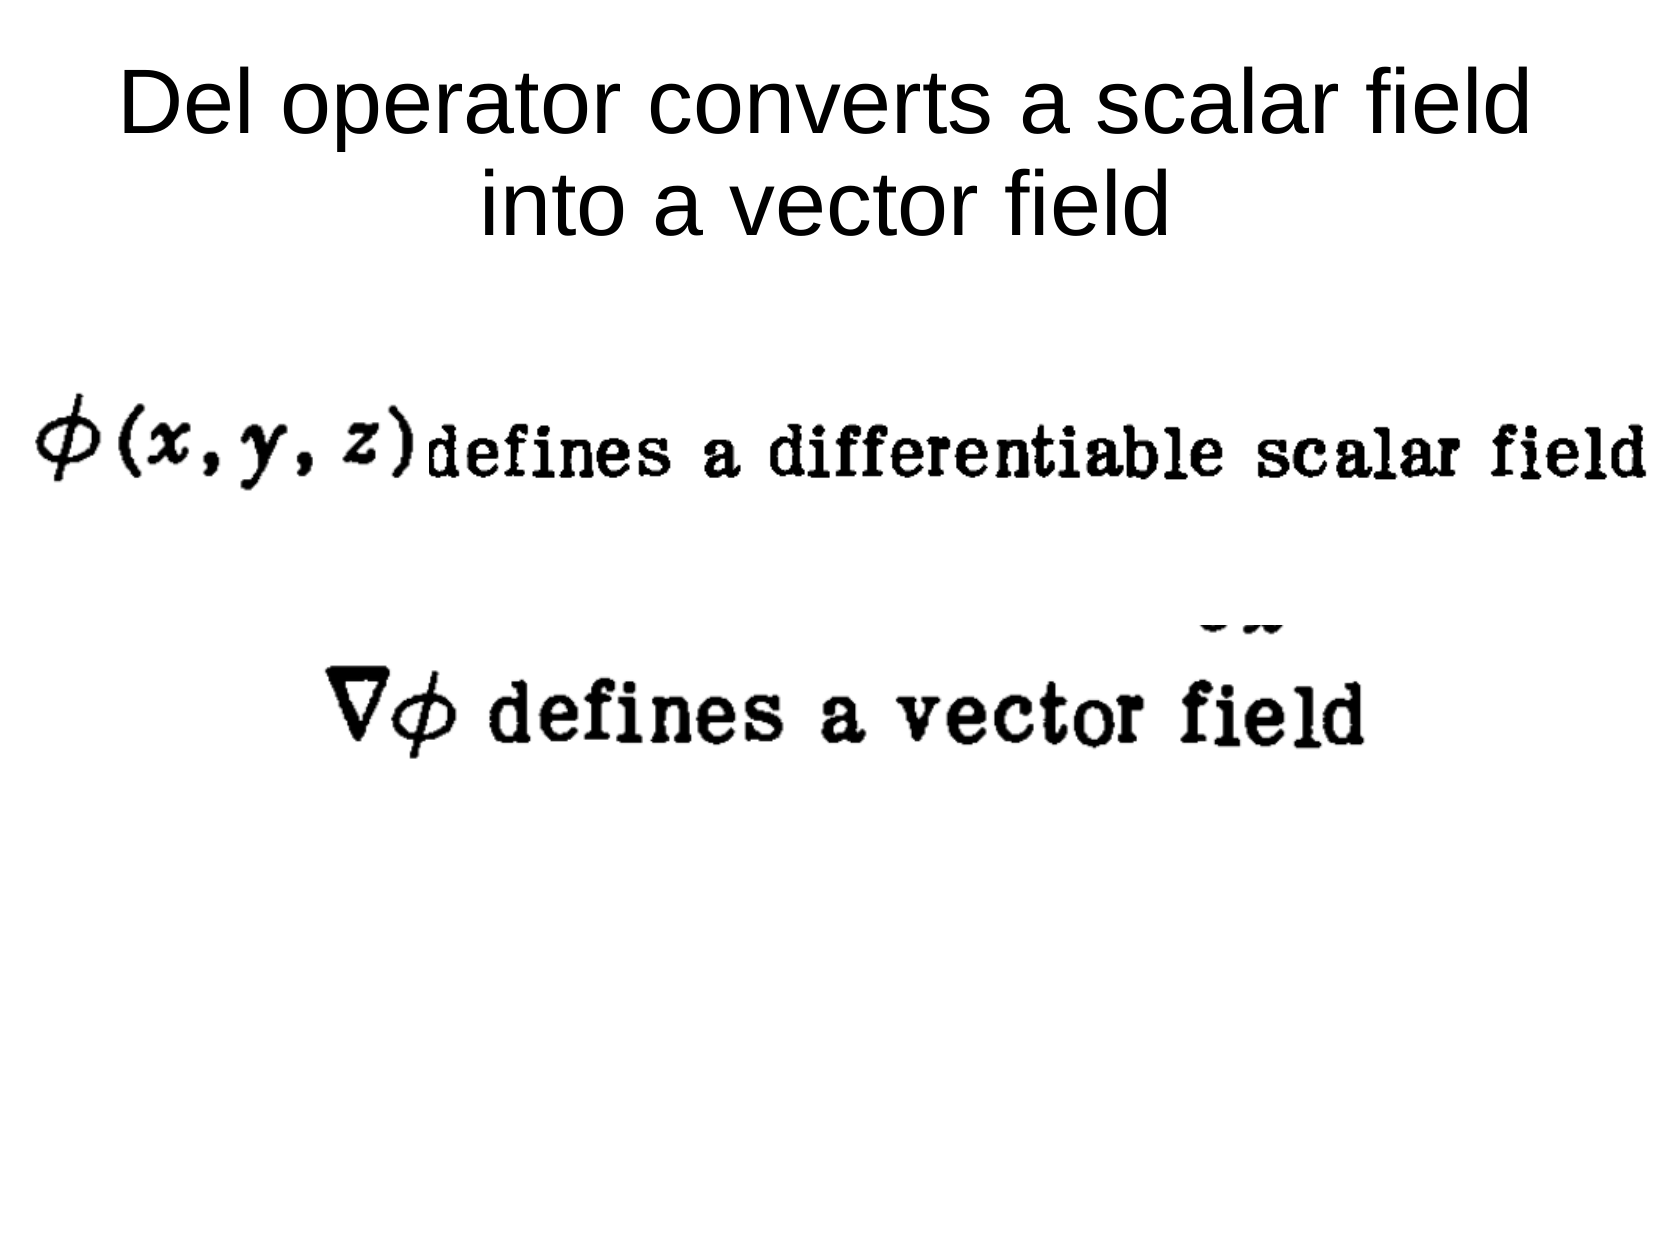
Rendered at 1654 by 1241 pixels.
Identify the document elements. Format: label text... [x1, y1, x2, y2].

title Del operator converts a scalar field into a vector field [82, 49, 1571, 257]
picture [307, 625, 1373, 762]
picture [23, 372, 1654, 497]
